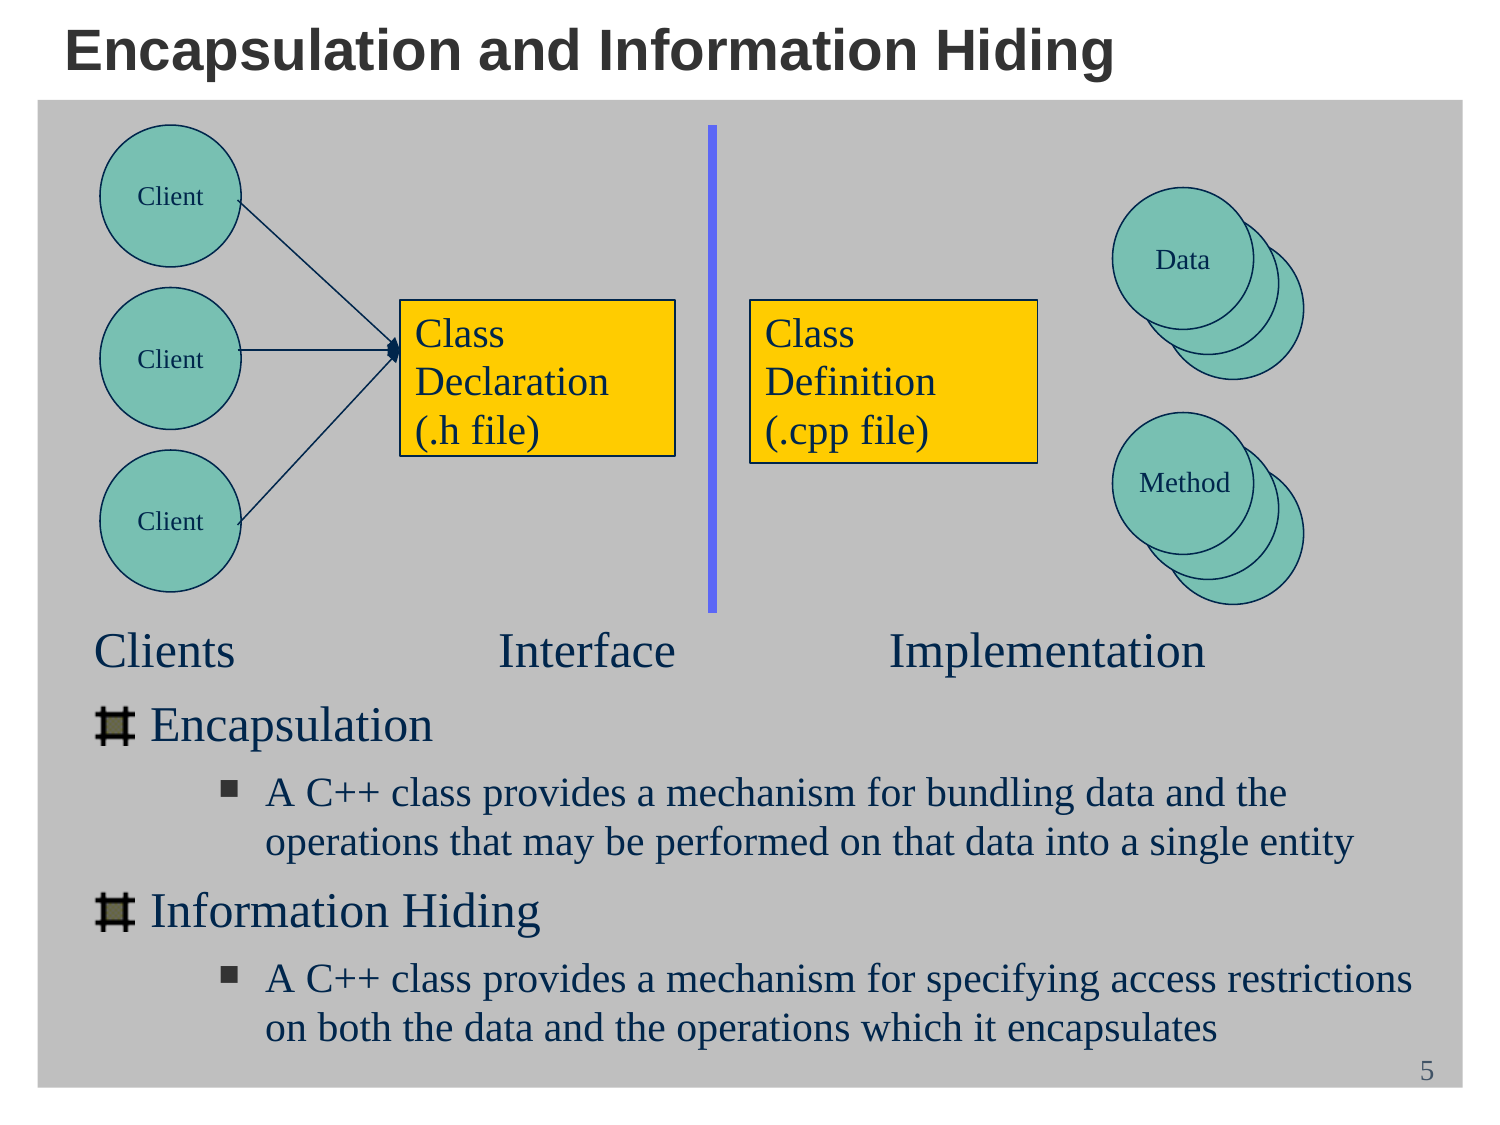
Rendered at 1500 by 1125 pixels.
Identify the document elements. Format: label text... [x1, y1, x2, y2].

title Encapsulation and Information Hiding [50, 0, 1450, 91]
text_box Class Declaration (.h file) [399, 299, 676, 516]
text_box [99, 287, 242, 430]
text_box metoda [1158, 458, 1258, 559]
text_box Method [1138, 464, 1232, 498]
text_box [1112, 187, 1304, 380]
text_box [99, 125, 242, 267]
text_box metoda [1183, 483, 1283, 584]
text_box dana [1158, 233, 1258, 334]
text_box dana [1183, 258, 1283, 359]
text_box [1112, 412, 1304, 605]
text_box Client [120, 471, 221, 571]
text_box Class Definition (.cpp file) [750, 299, 1038, 526]
text_box [99, 450, 242, 592]
list Clients Interface Implementation Encapsulation A C++ class provides a mechanism for bundling data and the operations that may be performed on that data into a single entity Information Hiding A C++ class provides a mechanism for specifying access restrictions on both the data and the operations which it encapsulates [37, 99, 1463, 1088]
text_box Data [1133, 208, 1233, 309]
text_box Client [120, 146, 221, 246]
text_box Client [120, 308, 221, 409]
